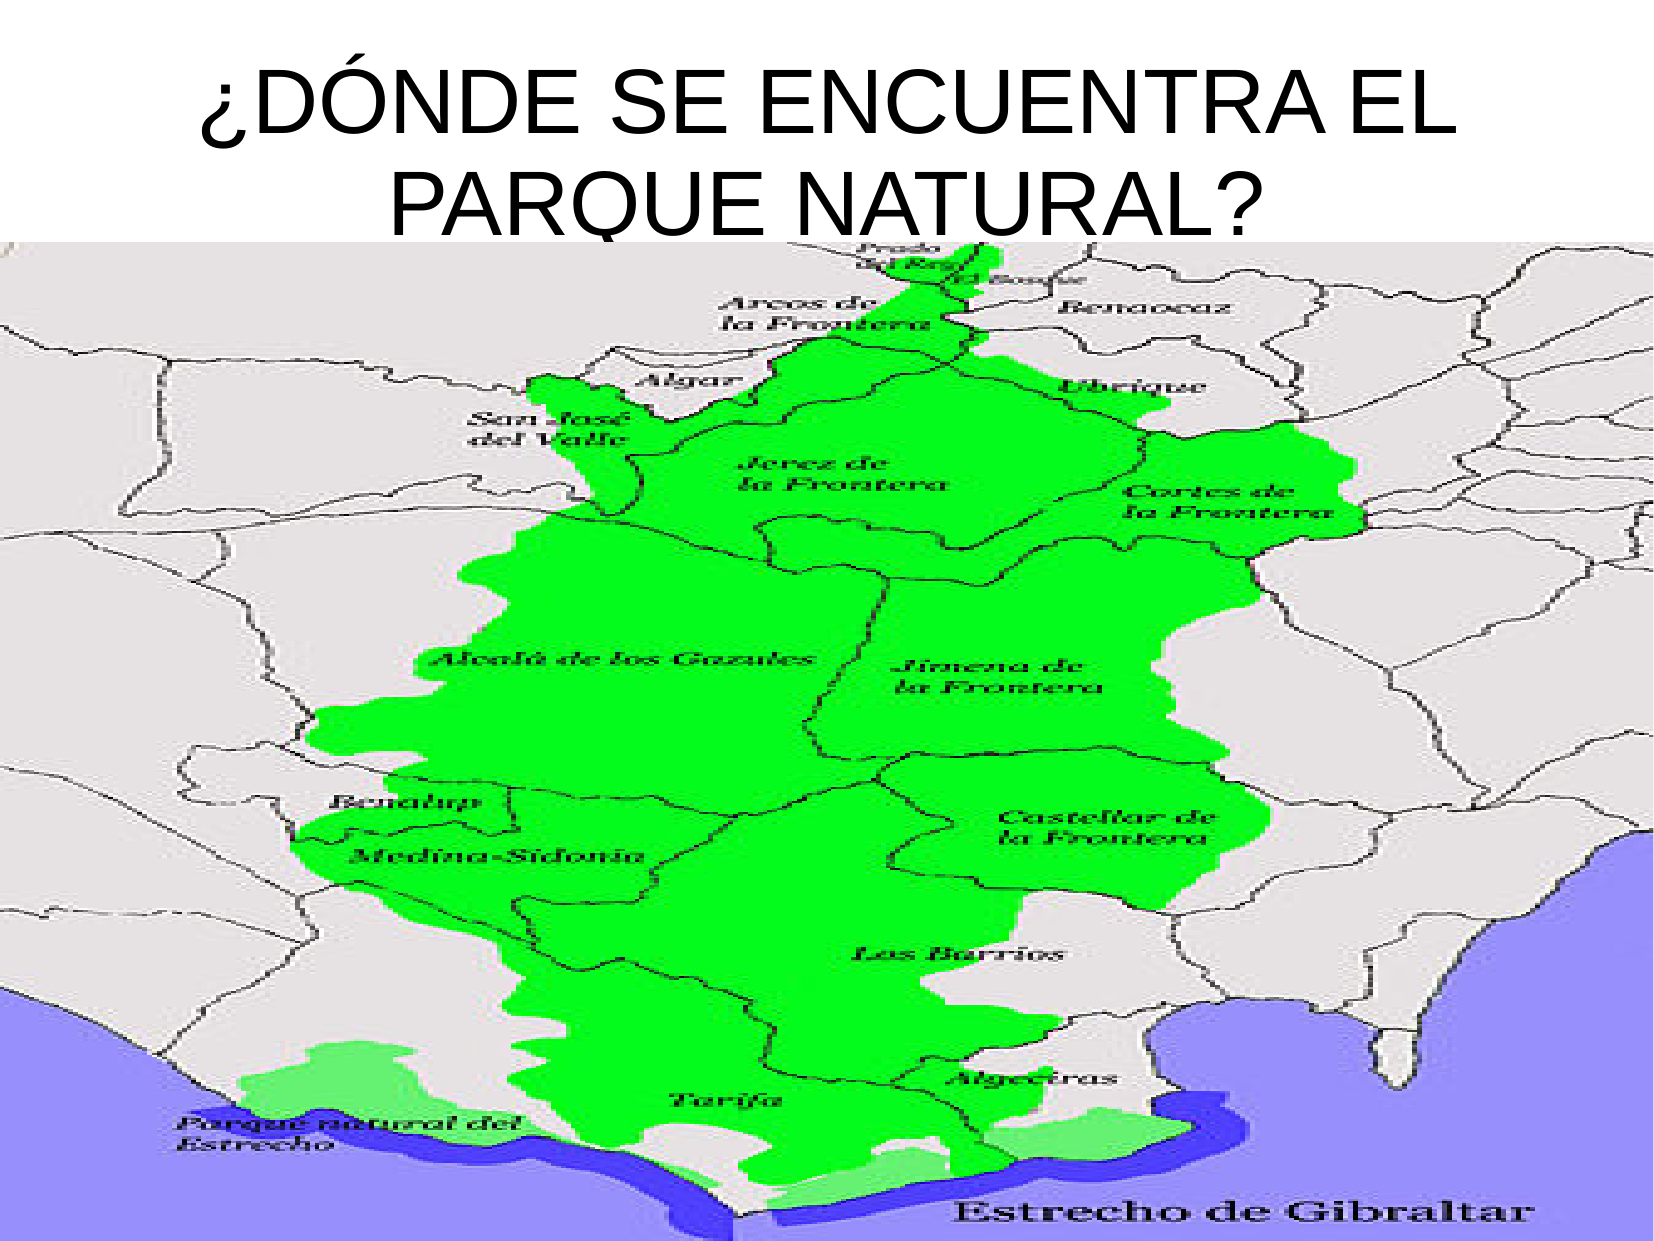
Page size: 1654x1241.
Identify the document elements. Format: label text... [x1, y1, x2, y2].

picture [0, 242, 1654, 1241]
title ¿DÓNDE SE ENCUENTRA EL PARQUE NATURAL? [82, 49, 1571, 242]
